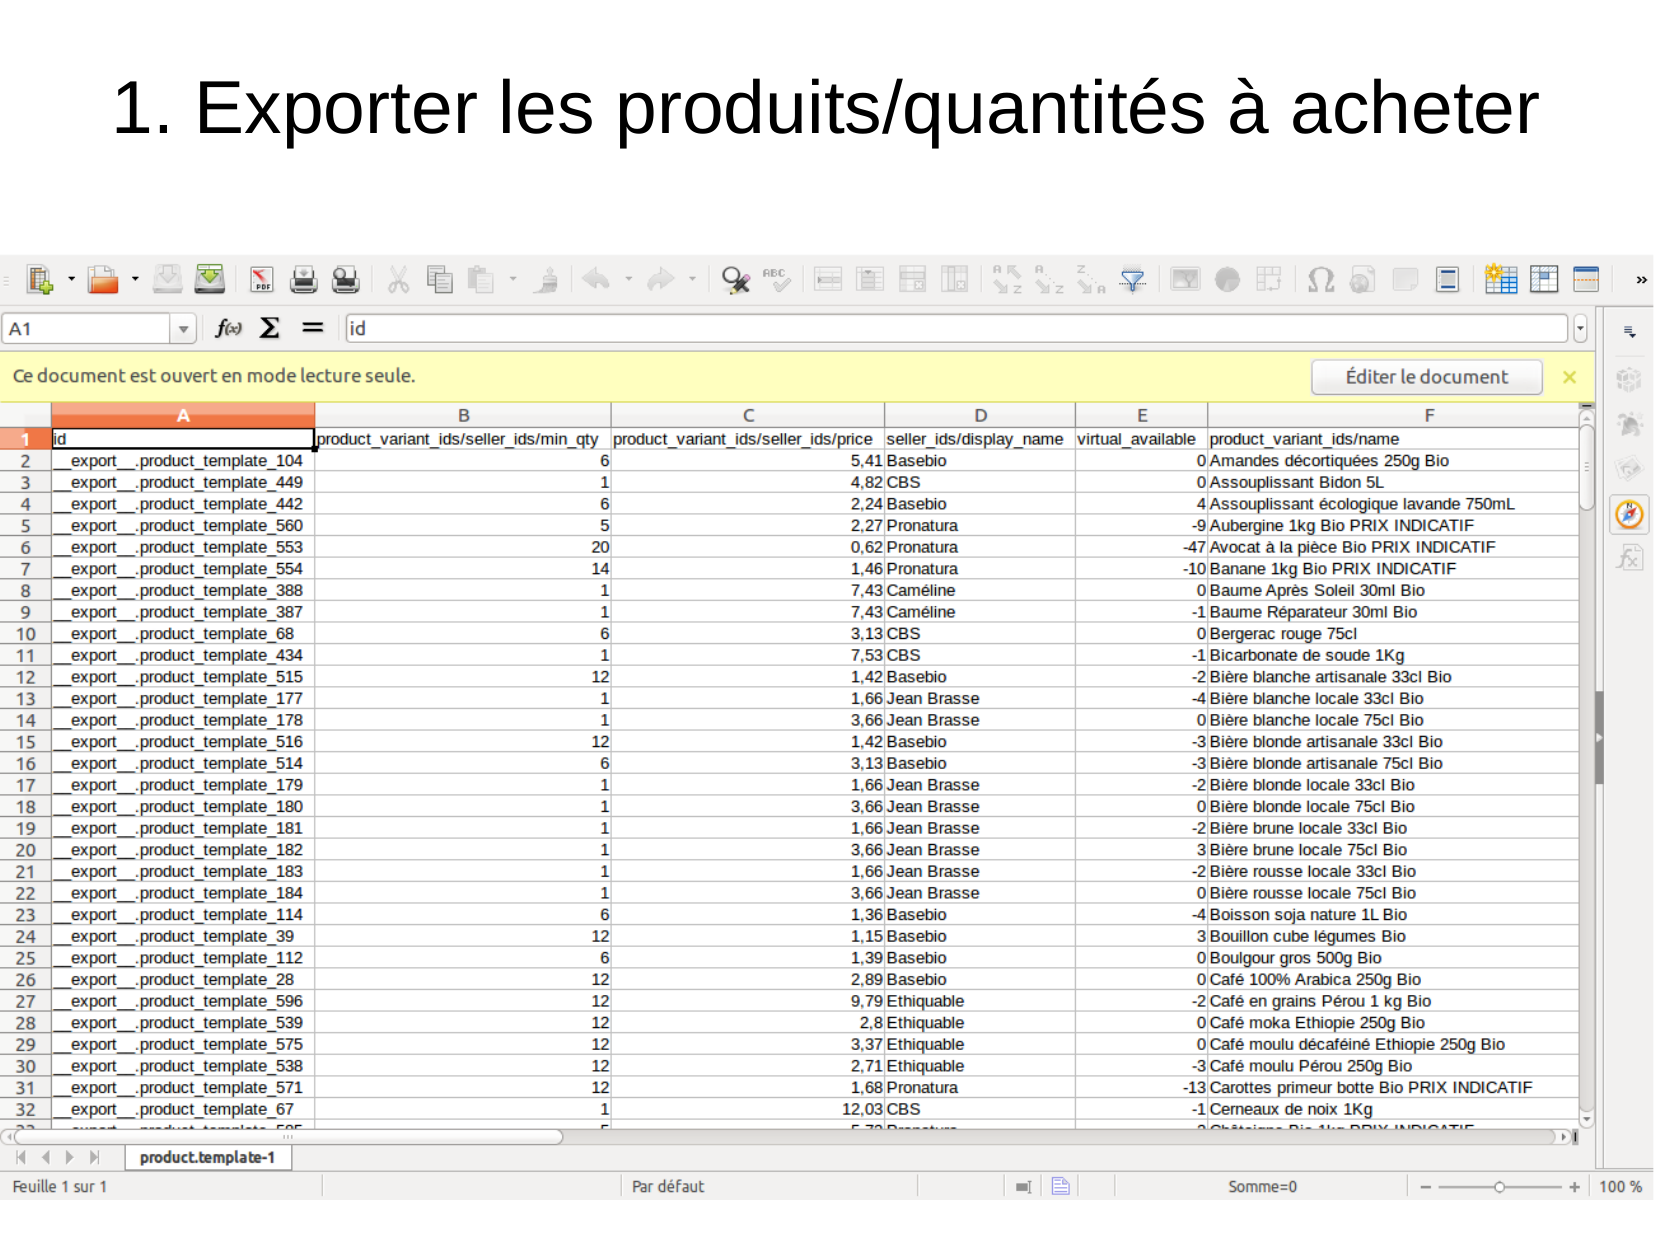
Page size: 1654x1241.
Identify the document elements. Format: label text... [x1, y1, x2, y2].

title 1. Exporter les produits/quantités à acheter [82, 49, 1571, 166]
picture [0, 254, 1654, 1200]
